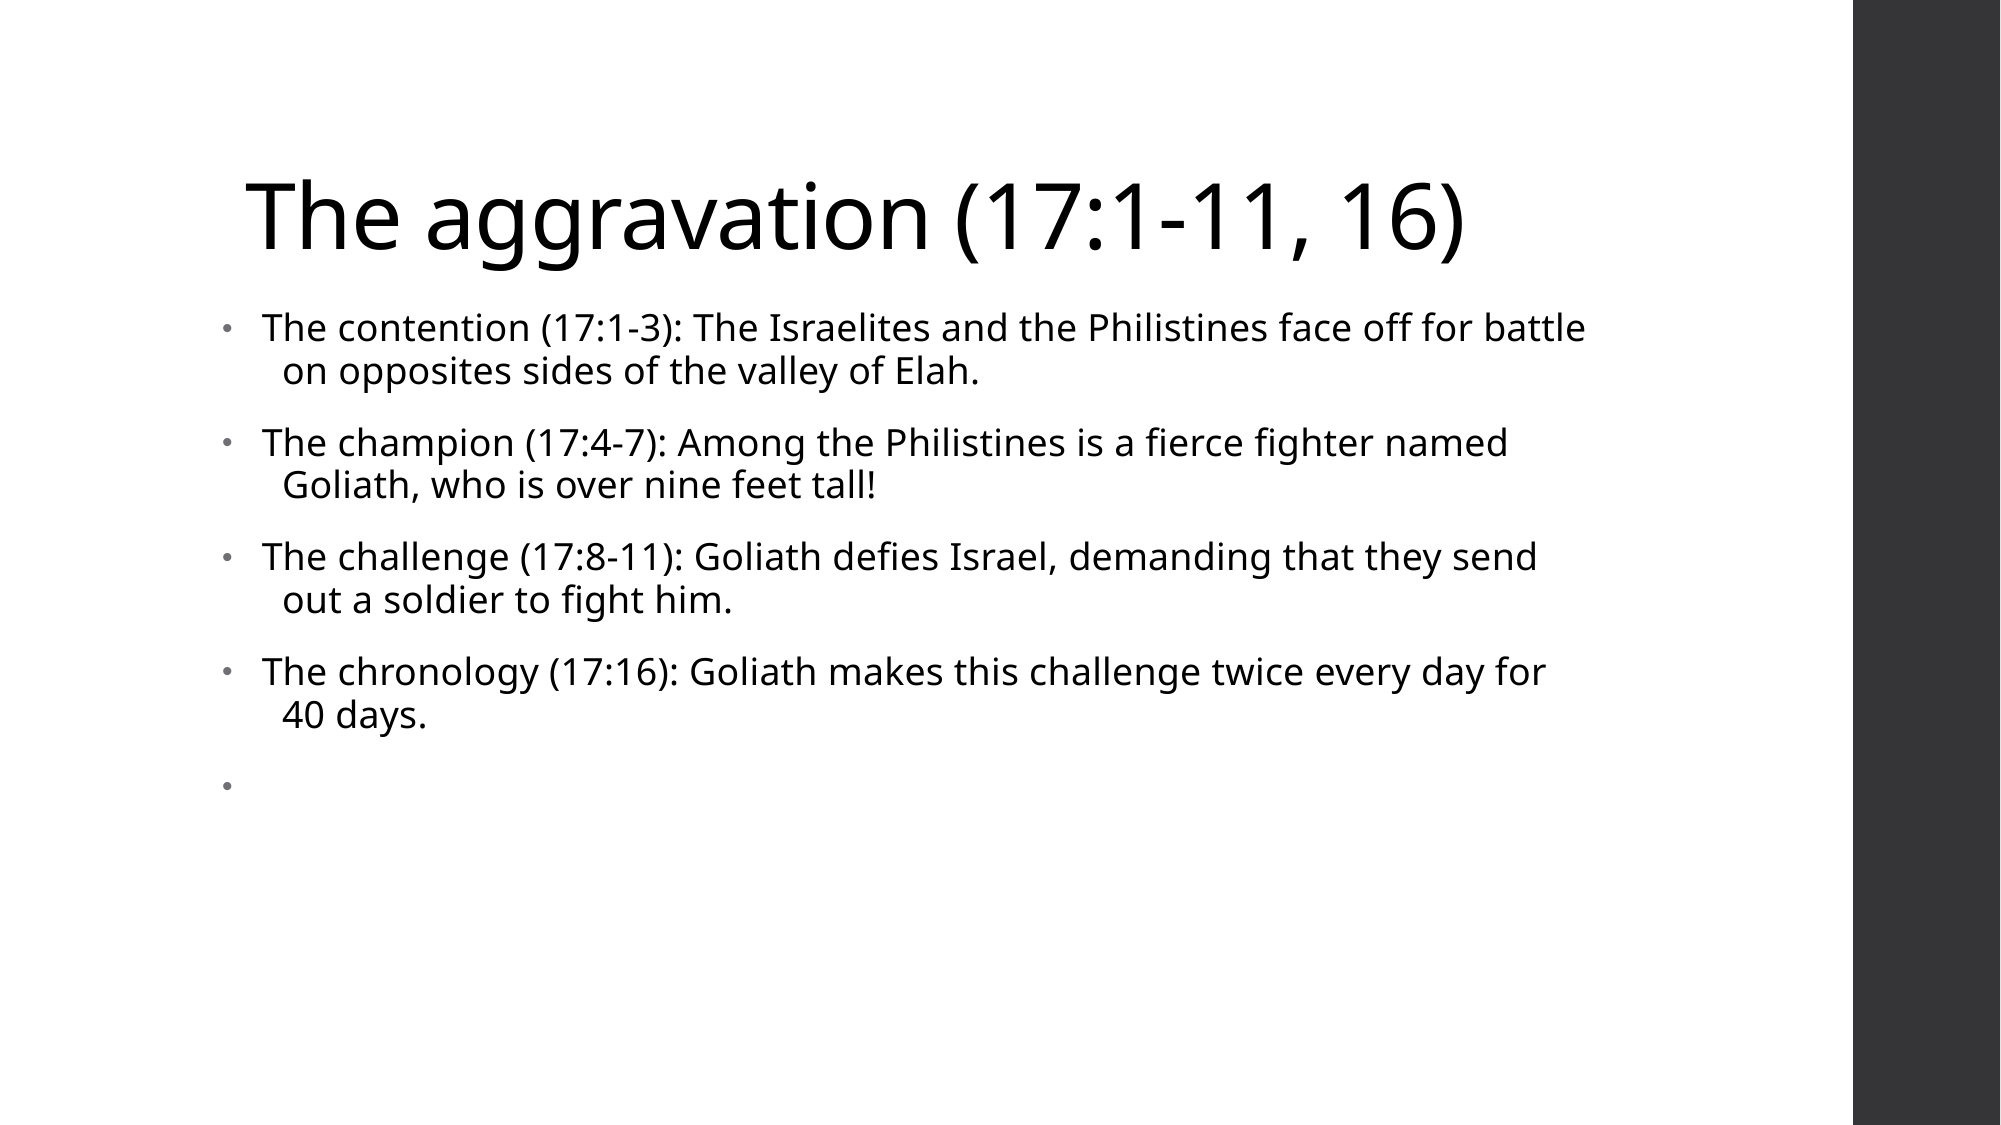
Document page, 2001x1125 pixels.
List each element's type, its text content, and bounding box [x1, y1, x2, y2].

list The contention (17:1-3): The Israelites and the Philistines face off for battle on opposites sides of the valley of Elah. The champion (17:4-7): Among the Philistines is a fierce fighter named Goliath, who is over nine feet tall! The challenge (17:8-11): Goliath defies Israel, demanding that they send out a soldier to fight him. The chronology (17:16): Goliath makes this challenge twice every day for 40 days. [206, 299, 1617, 1014]
title The aggravation (17:1-11, 16) [206, 60, 1797, 278]
